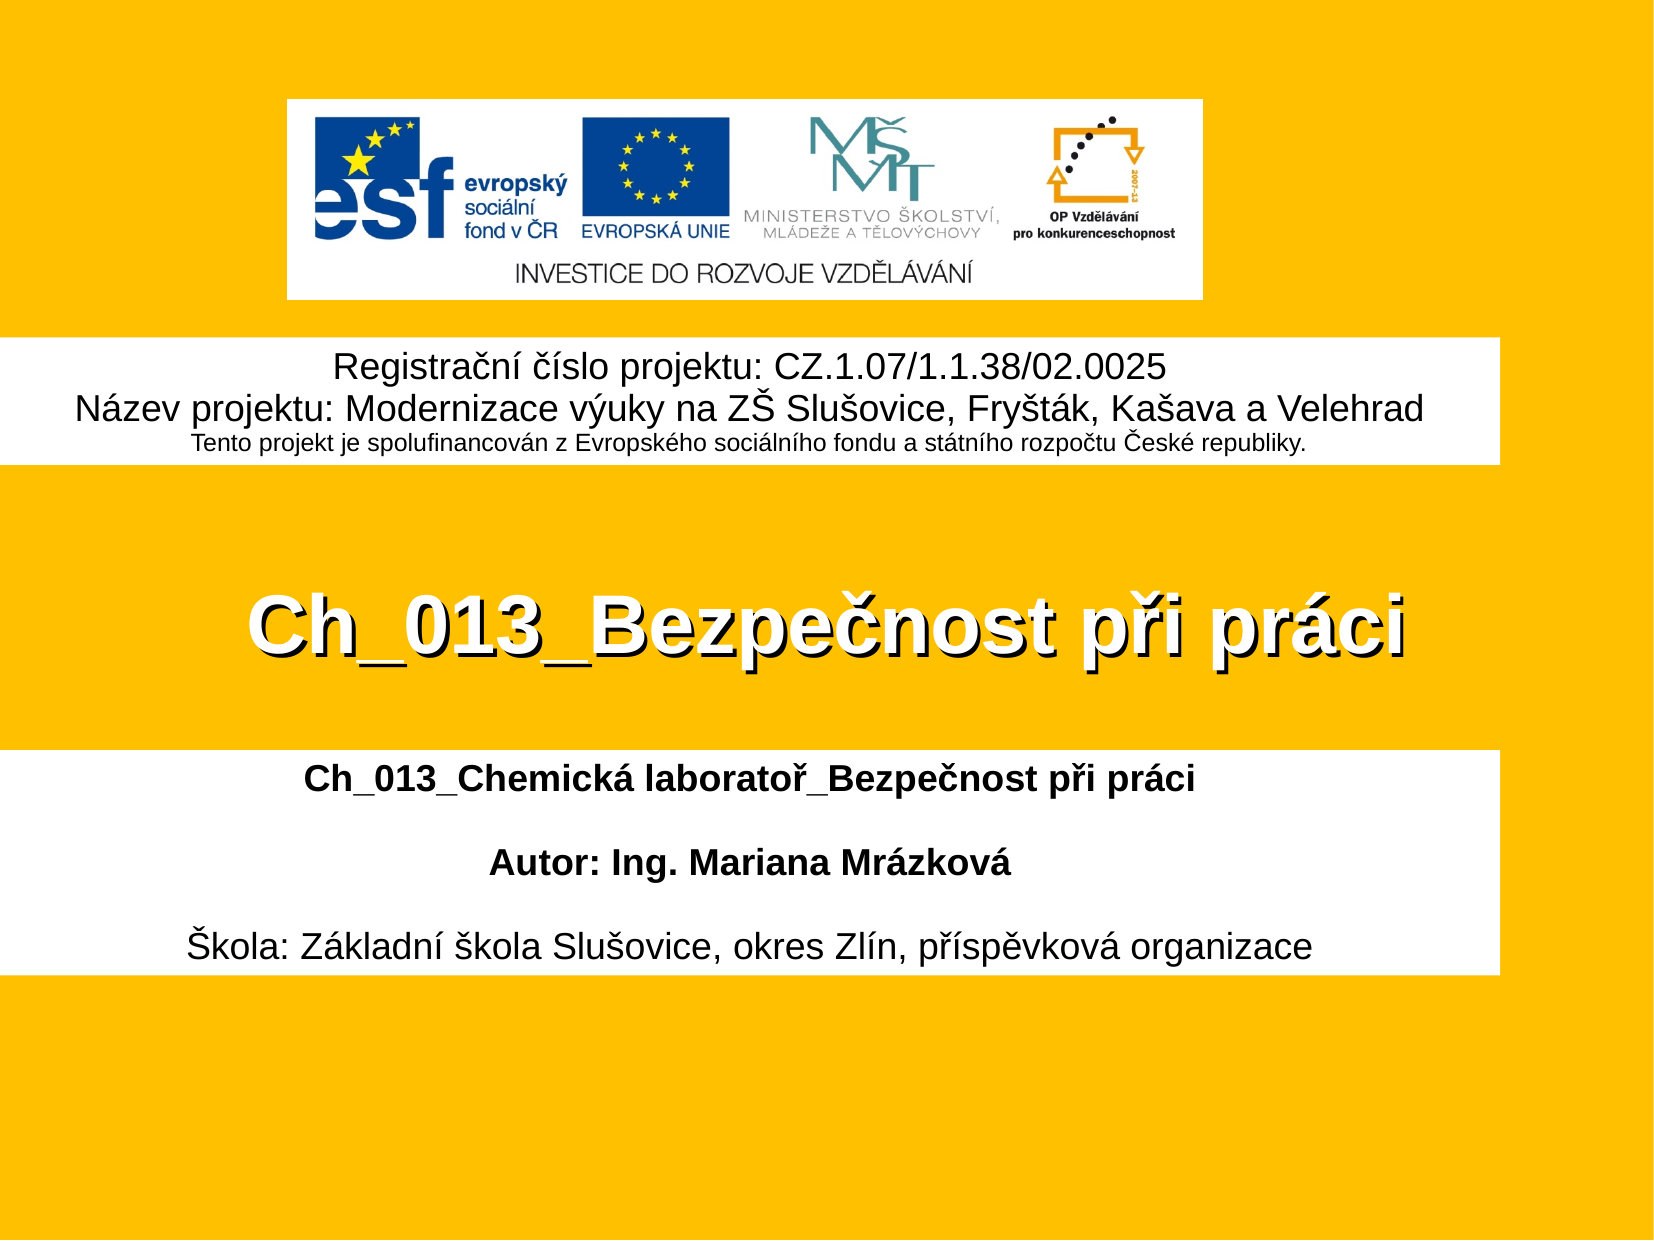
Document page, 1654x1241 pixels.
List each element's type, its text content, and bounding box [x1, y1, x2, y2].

title Ch_013_Bezpečnost při práci [82, 516, 1571, 724]
text_box Registrační číslo projektu: CZ.1.07/1.1.38/02.0025 Název projektu: Modernizace výuky na ZŠ Slušovice, Fryšták, Kašava a Velehrad Tento projekt je spolufinancován z Evropského sociálního fondu a státního rozpočtu České republiky. [0, 337, 1501, 465]
picture [287, 99, 1203, 300]
text_box Ch_013_Chemická laboratoř_Bezpečnost při práci Autor: Ing. Mariana Mrázková Škola: Základní škola Slušovice, okres Zlín, příspěvková organizace [0, 750, 1501, 976]
